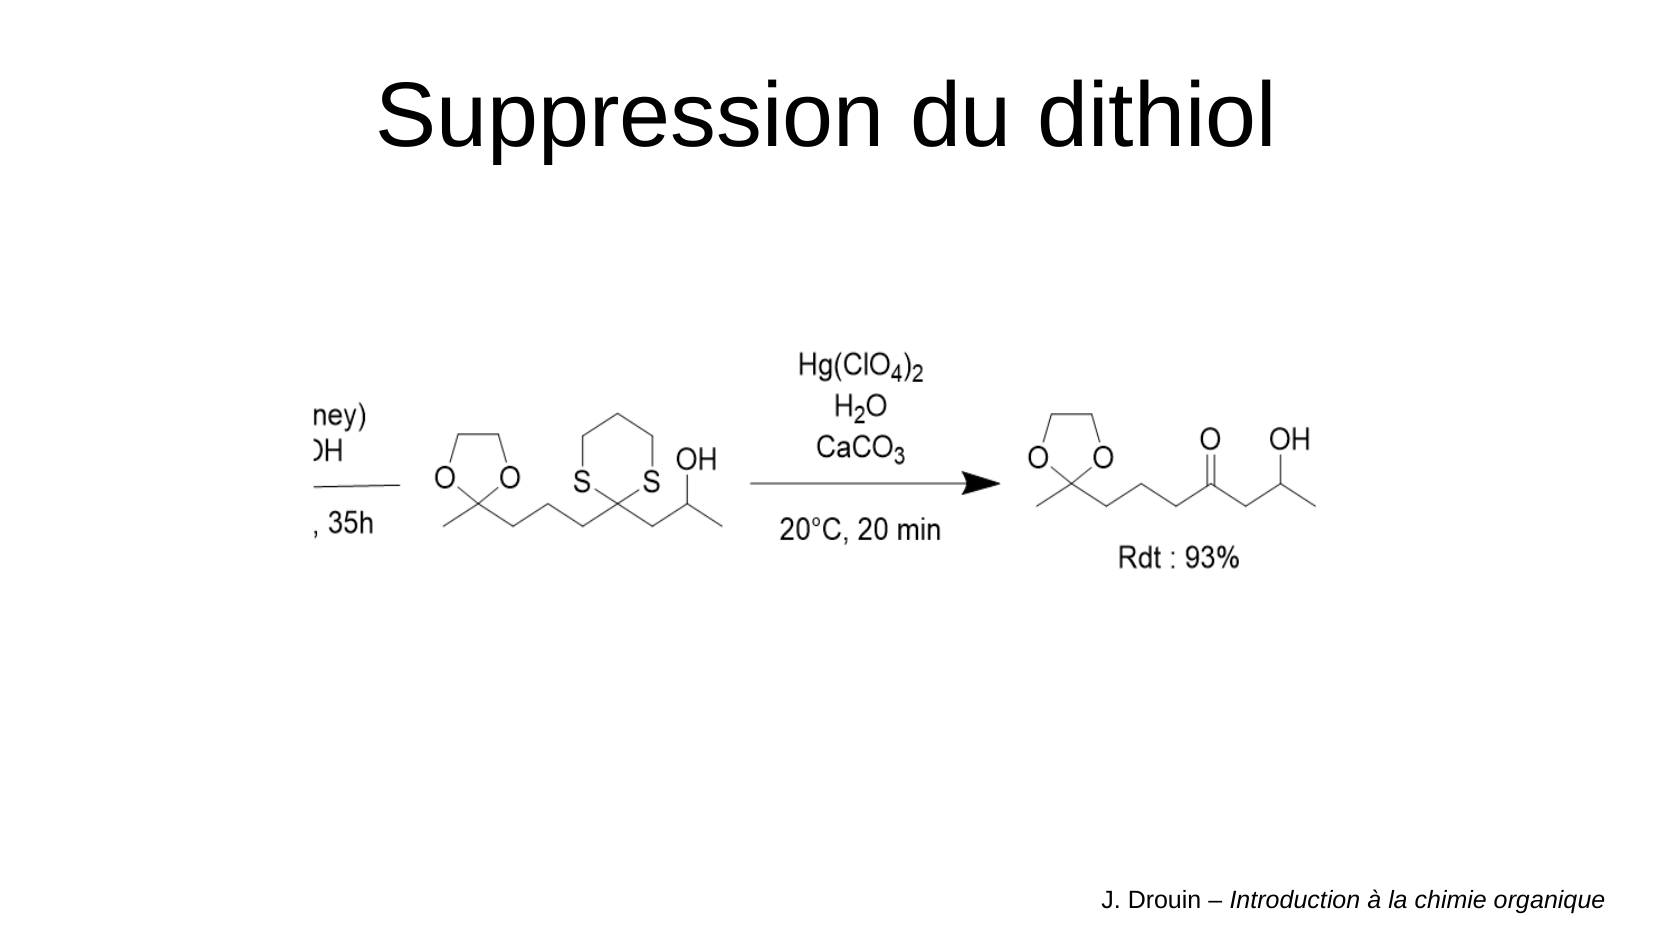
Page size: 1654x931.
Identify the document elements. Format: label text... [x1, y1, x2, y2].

title Suppression du dithiol [82, 37, 1571, 193]
picture [313, 318, 1335, 599]
text_box J. Drouin – Introduction à la chimie organique [1086, 878, 1654, 922]
